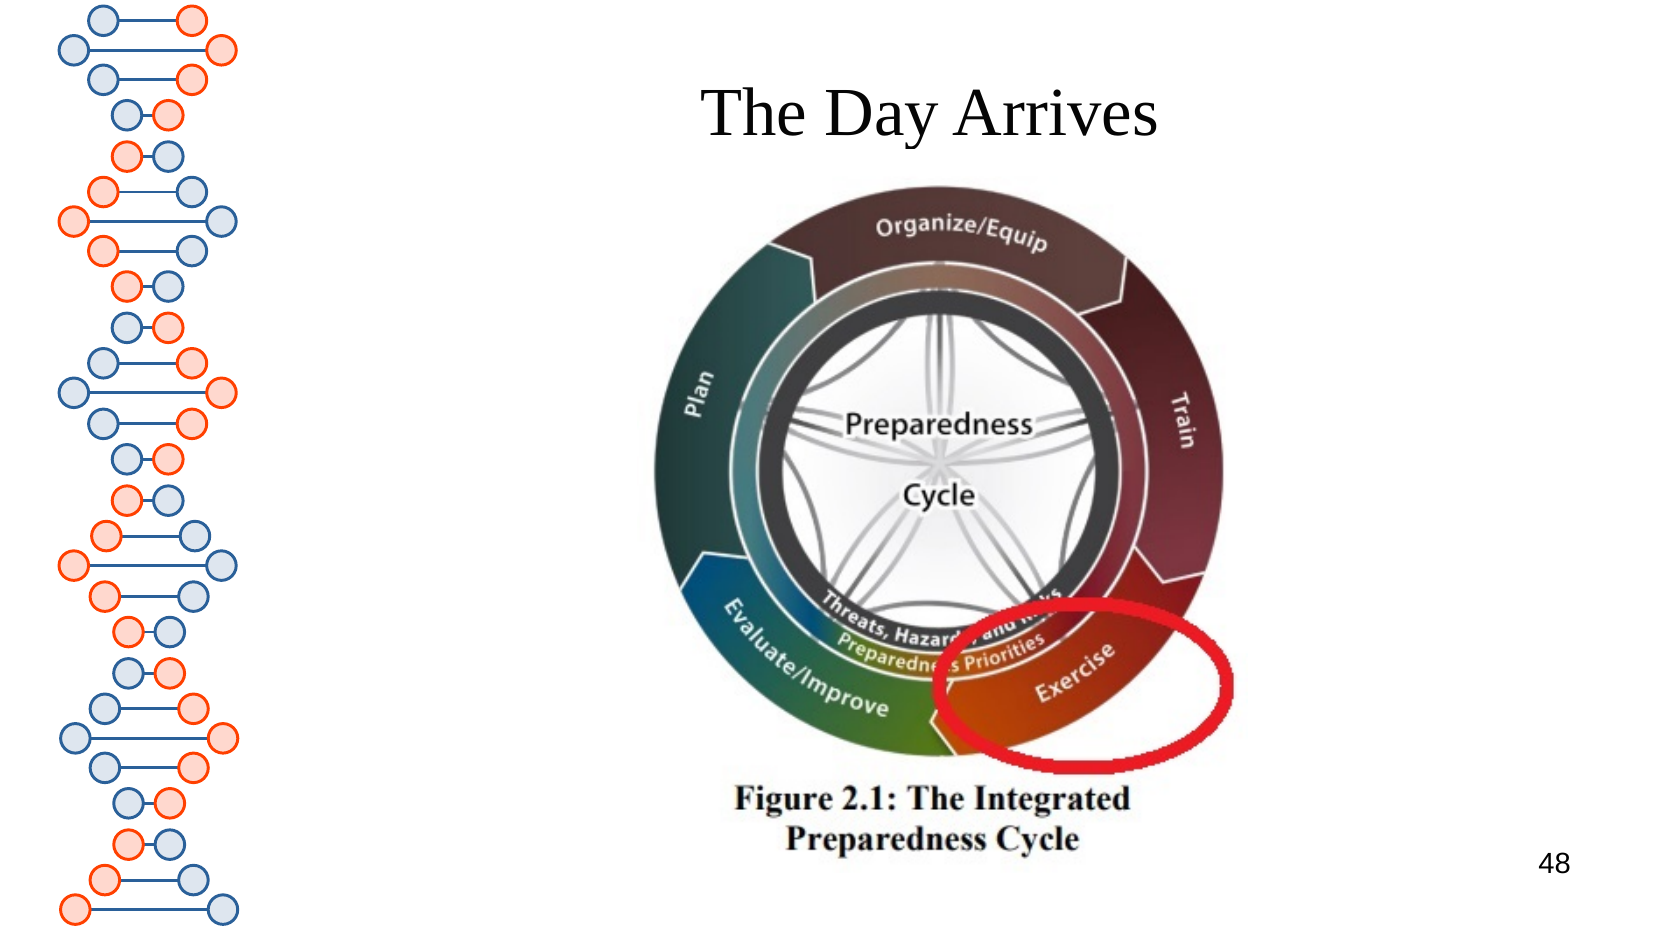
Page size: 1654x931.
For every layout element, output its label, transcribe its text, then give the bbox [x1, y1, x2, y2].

title The Day Arrives [265, 35, 1595, 189]
picture [637, 149, 1248, 873]
